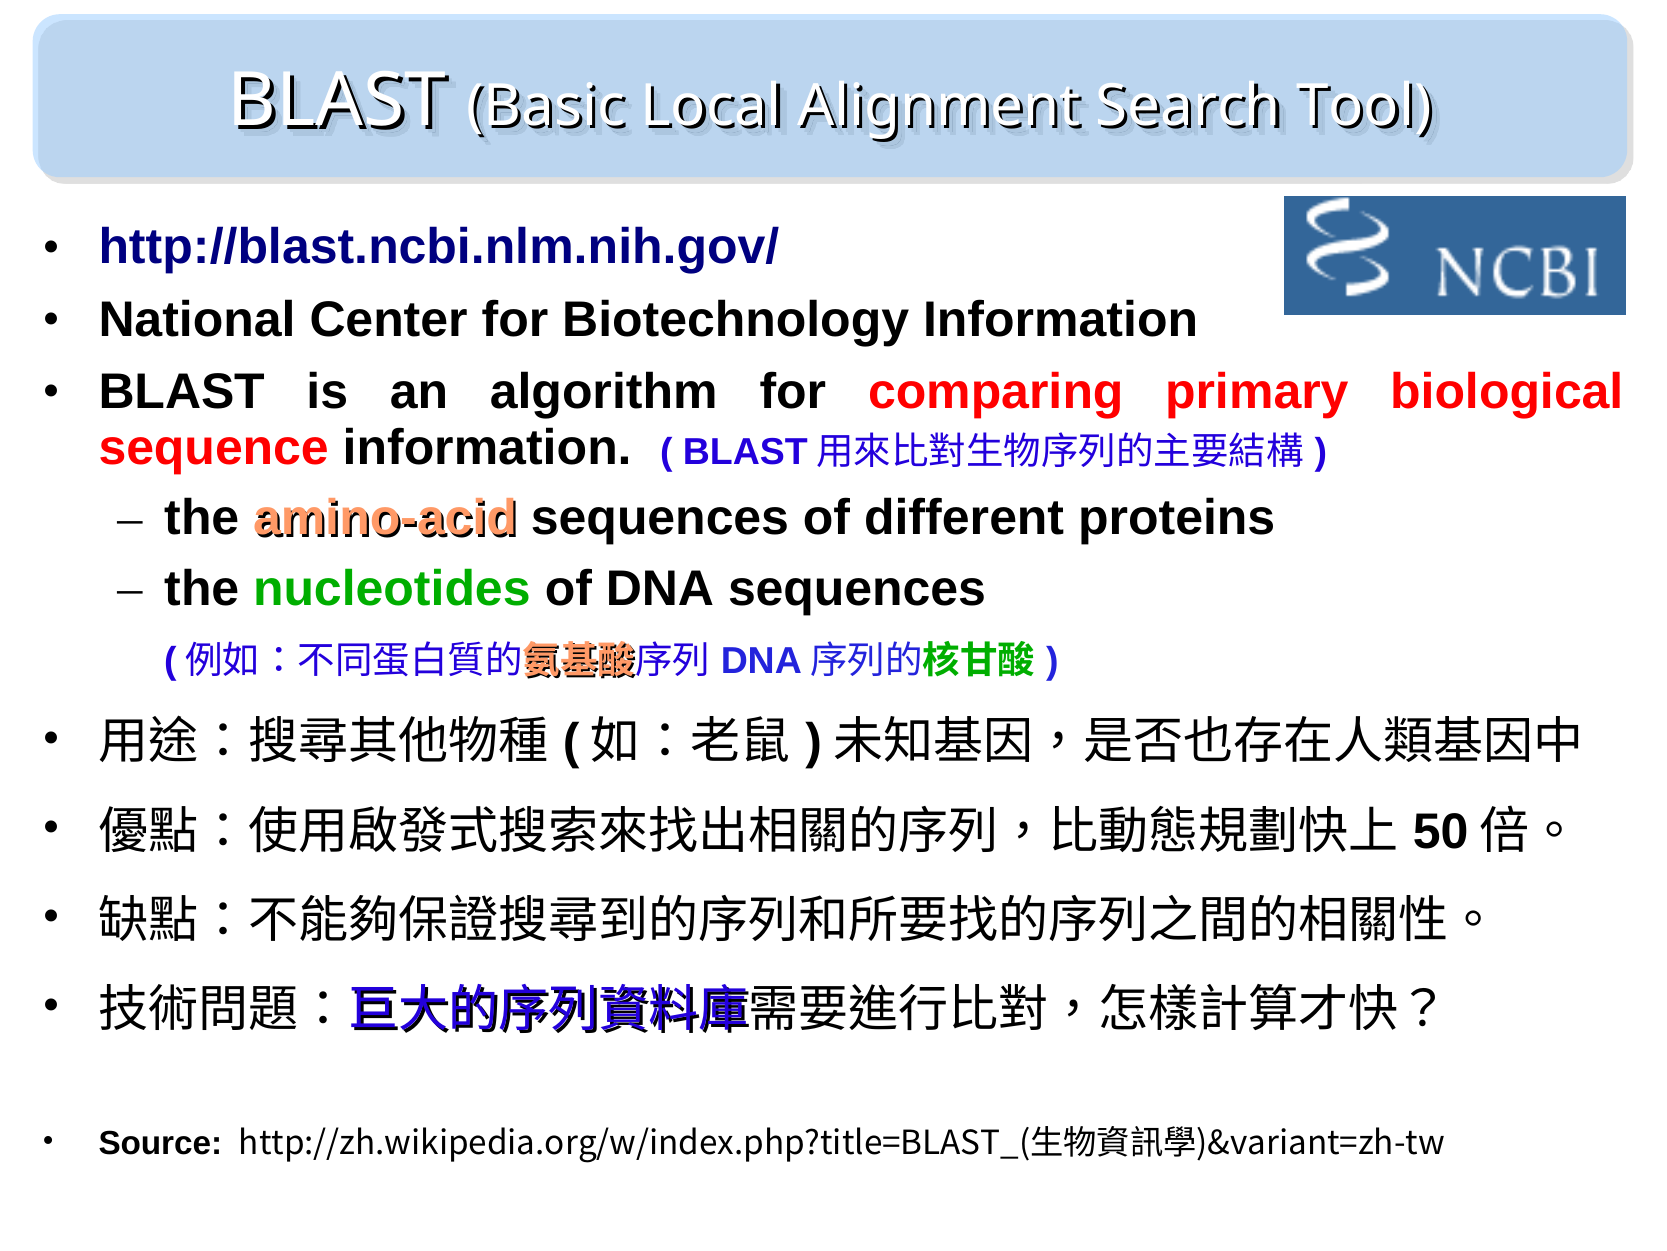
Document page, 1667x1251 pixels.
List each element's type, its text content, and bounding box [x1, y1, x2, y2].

text_box BLAST (Basic Local Alignment Search Tool) [32, 14, 1628, 178]
list http://blast.ncbi.nlm.nih.gov/ National Center for Biotechnology Information BLAST is an algorithm for comparing primary biological sequence information. ( BLAST用來比對生物序列的主要結構) the amino-acid sequences of different proteins the nucleotides of DNA sequences (例如：不同蛋白質的氨基酸序列DNA序列的核甘酸) 用途：搜尋其他物種(如：老鼠)未知基因，是否也存在人類基因中 優點：使用啟發式搜索來找出相關的序列，比動態規劃快上50倍。 缺點：不能夠保證搜尋到的序列和所要找的序列之間的相關性。 技術問題：巨大的序列資料庫需要進行比對，怎樣計算才快？ Source: http://zh.wikipedia.org/w/index.php?title=BLAST_(生物資訊學)&variant=zh-tw [42, 218, 1625, 1223]
picture [1284, 196, 1626, 315]
